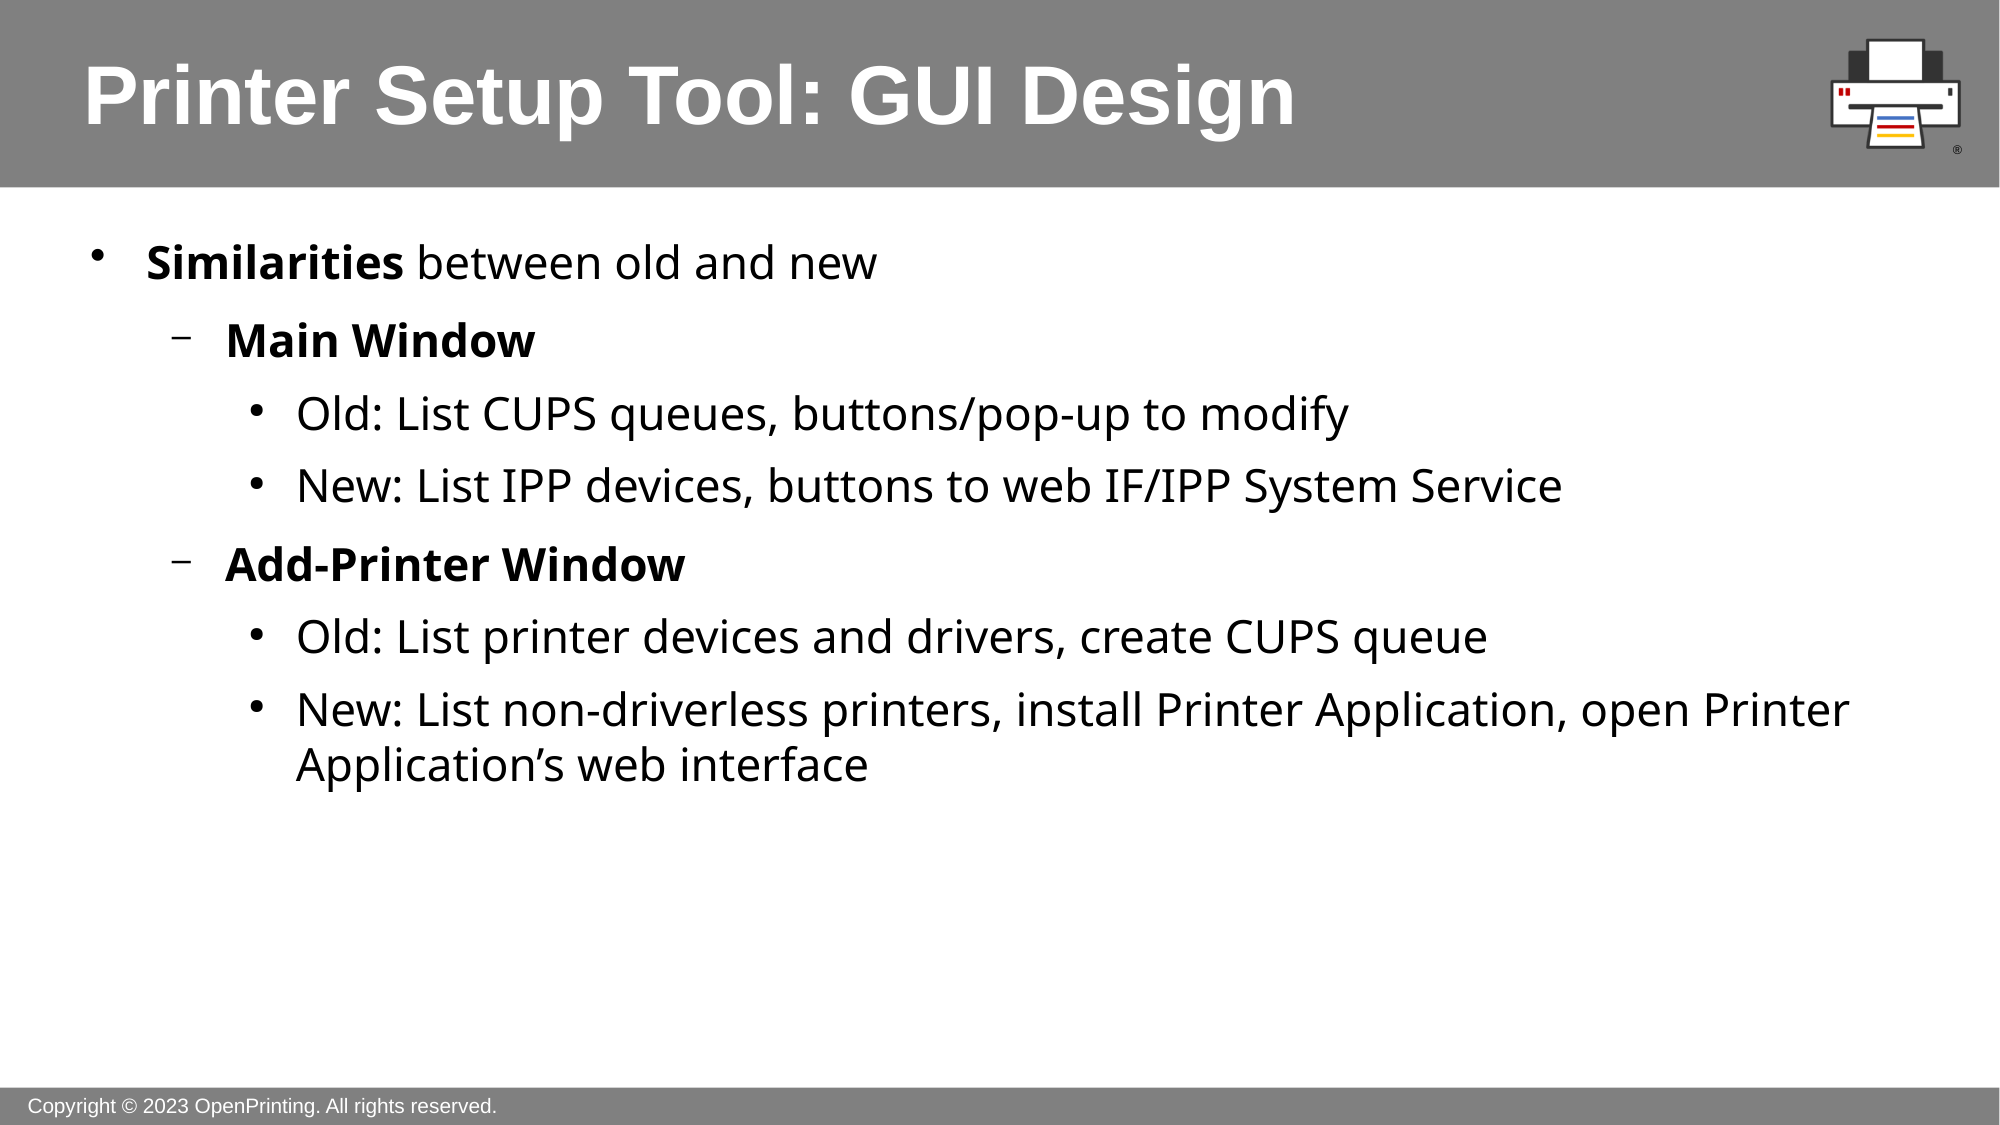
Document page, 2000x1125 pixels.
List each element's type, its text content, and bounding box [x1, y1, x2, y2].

list Similarities between old and new Main Window Old: List CUPS queues, buttons/pop-up to modify New: List IPP devices, buttons to web IF/IPP System Service Add-Printer Window Old: List printer devices and drivers, create CUPS queue New: List non-driverless printers, install Printer Application, open Printer Application’s web interface [75, 224, 1936, 1067]
picture [1825, 33, 1966, 154]
title Printer Setup Tool: GUI Design [75, 7, 1786, 175]
